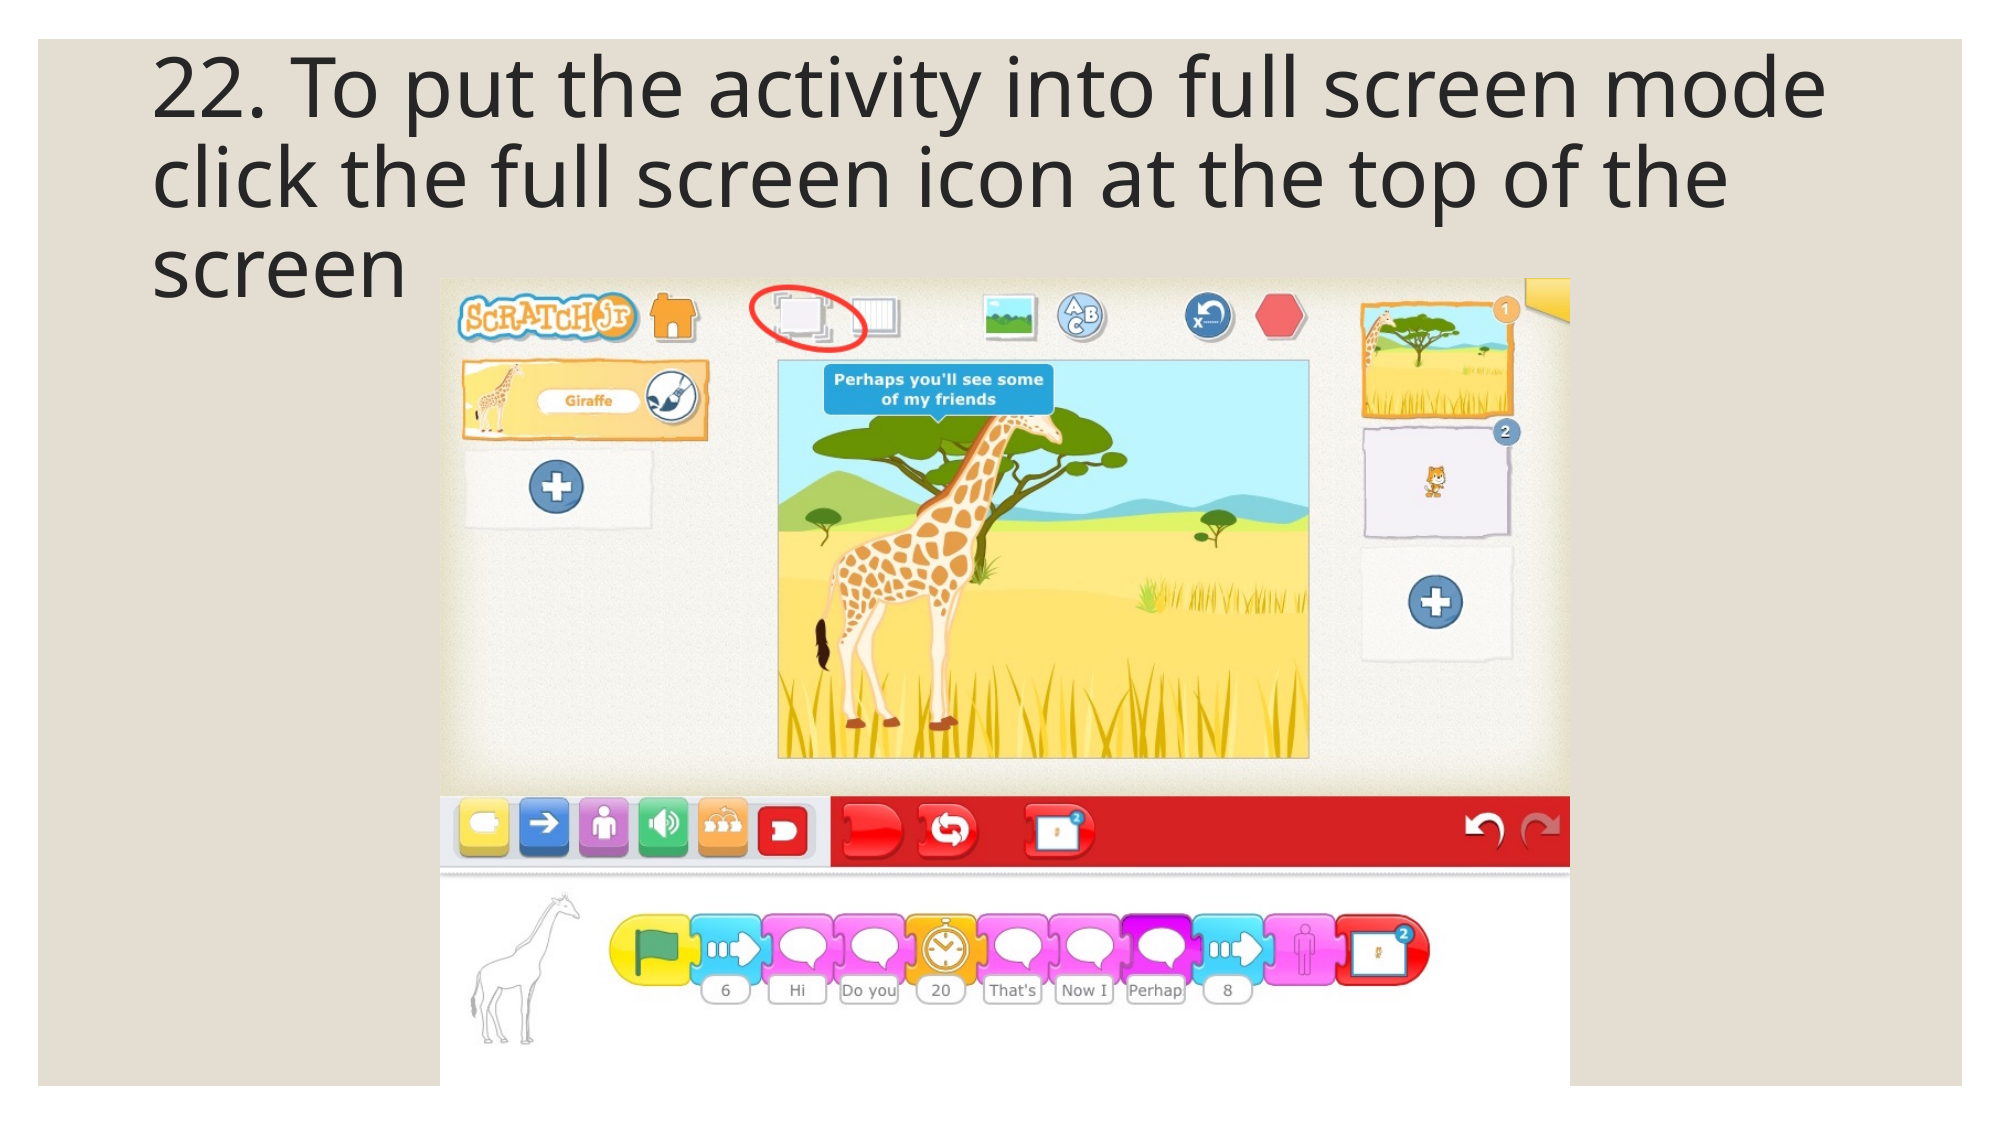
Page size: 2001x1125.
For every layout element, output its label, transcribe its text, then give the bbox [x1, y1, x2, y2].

title 22. To put the activity into full screen mode click the full screen icon at the top of the screen [136, 37, 1876, 263]
picture [440, 278, 1570, 1125]
